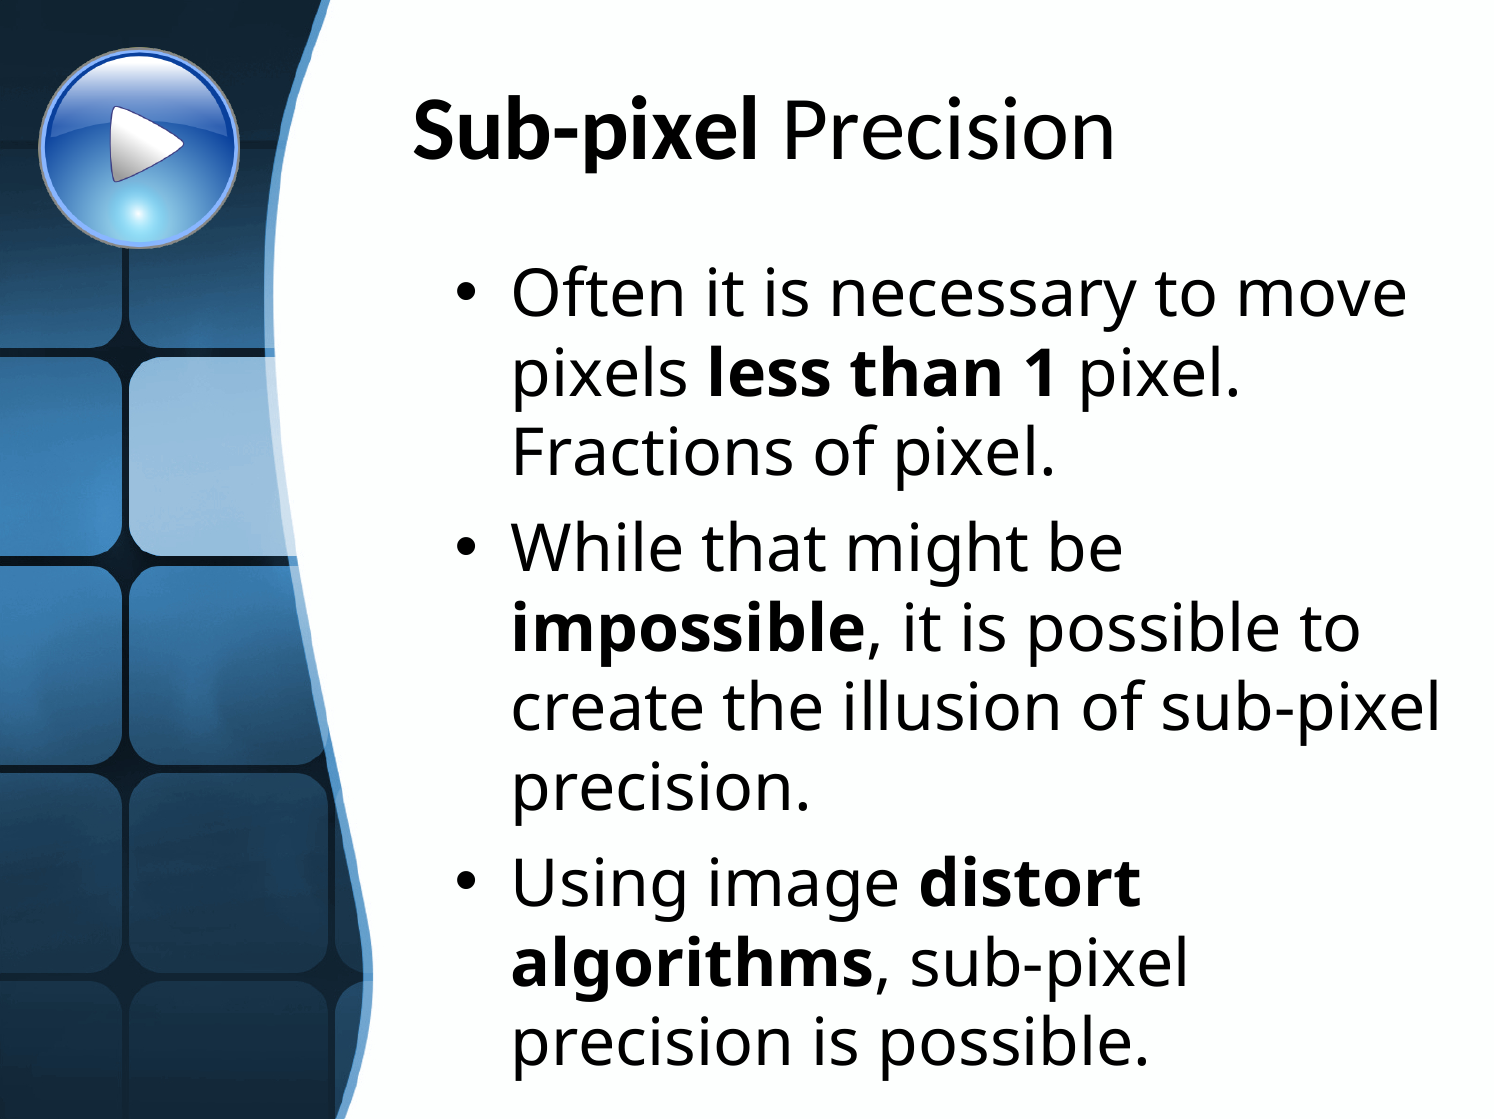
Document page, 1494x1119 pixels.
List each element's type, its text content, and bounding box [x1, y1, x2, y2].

list Often it is necessary to move pixels less than 1 pixel. Fractions of pixel. While that might be impossible, it is possible to create the illusion of sub-pixel precision. Using image distort algorithms, sub-pixel precision is possible. [439, 243, 1483, 1087]
picture [0, 0, 1494, 1119]
title Sub-pixel Precision [397, 30, 1479, 217]
